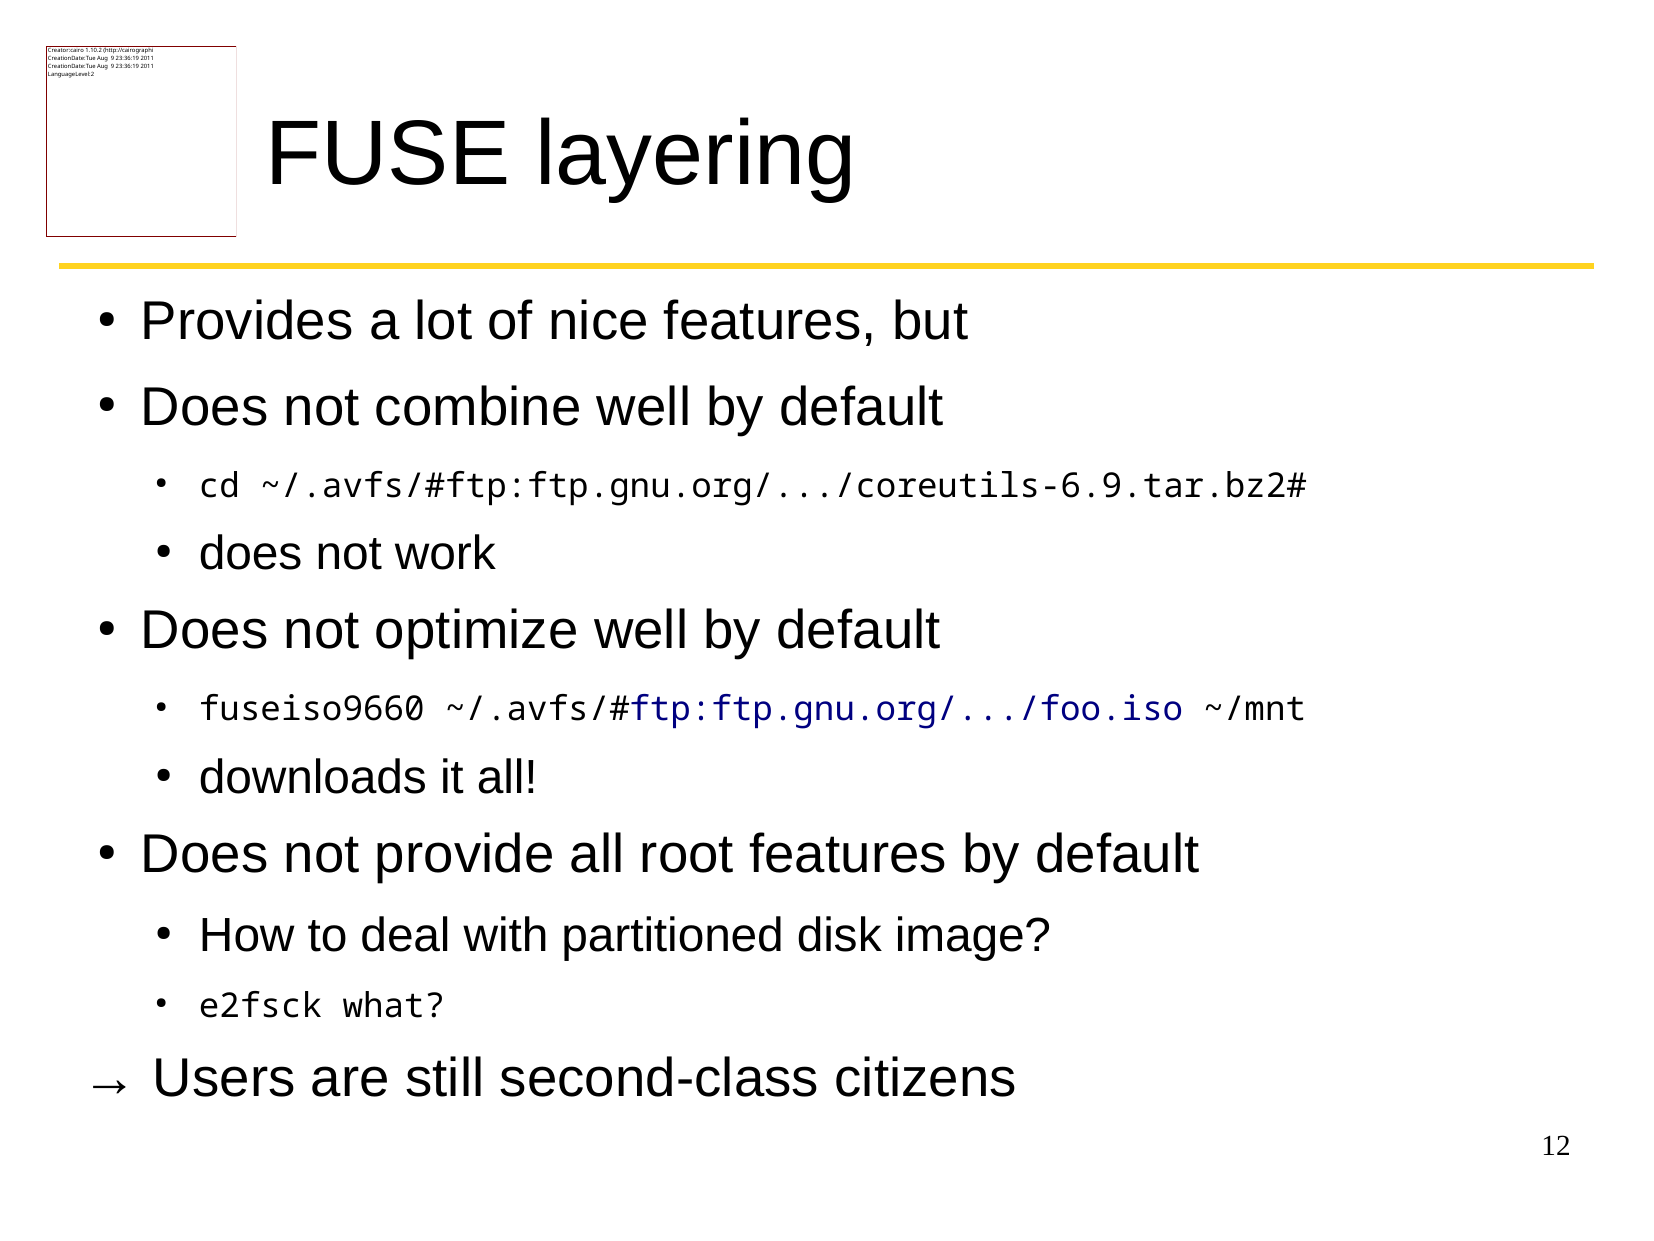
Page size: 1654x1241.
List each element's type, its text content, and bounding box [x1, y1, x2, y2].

list Provides a lot of nice features, but Does not combine well by default cd ~/.avfs/#ftp:ftp.gnu.org/.../coreutils-6.9.tar.bz2# does not work Does not optimize well by default fuseiso9660 ~/.avfs/#ftp:ftp.gnu.org/.../foo.iso ~/mnt downloads it all! Does not provide all root features by default How to deal with partitioned disk image? e2fsck what? → Users are still second-class citizens [82, 290, 1571, 1109]
title FUSE layering [265, 49, 1571, 257]
